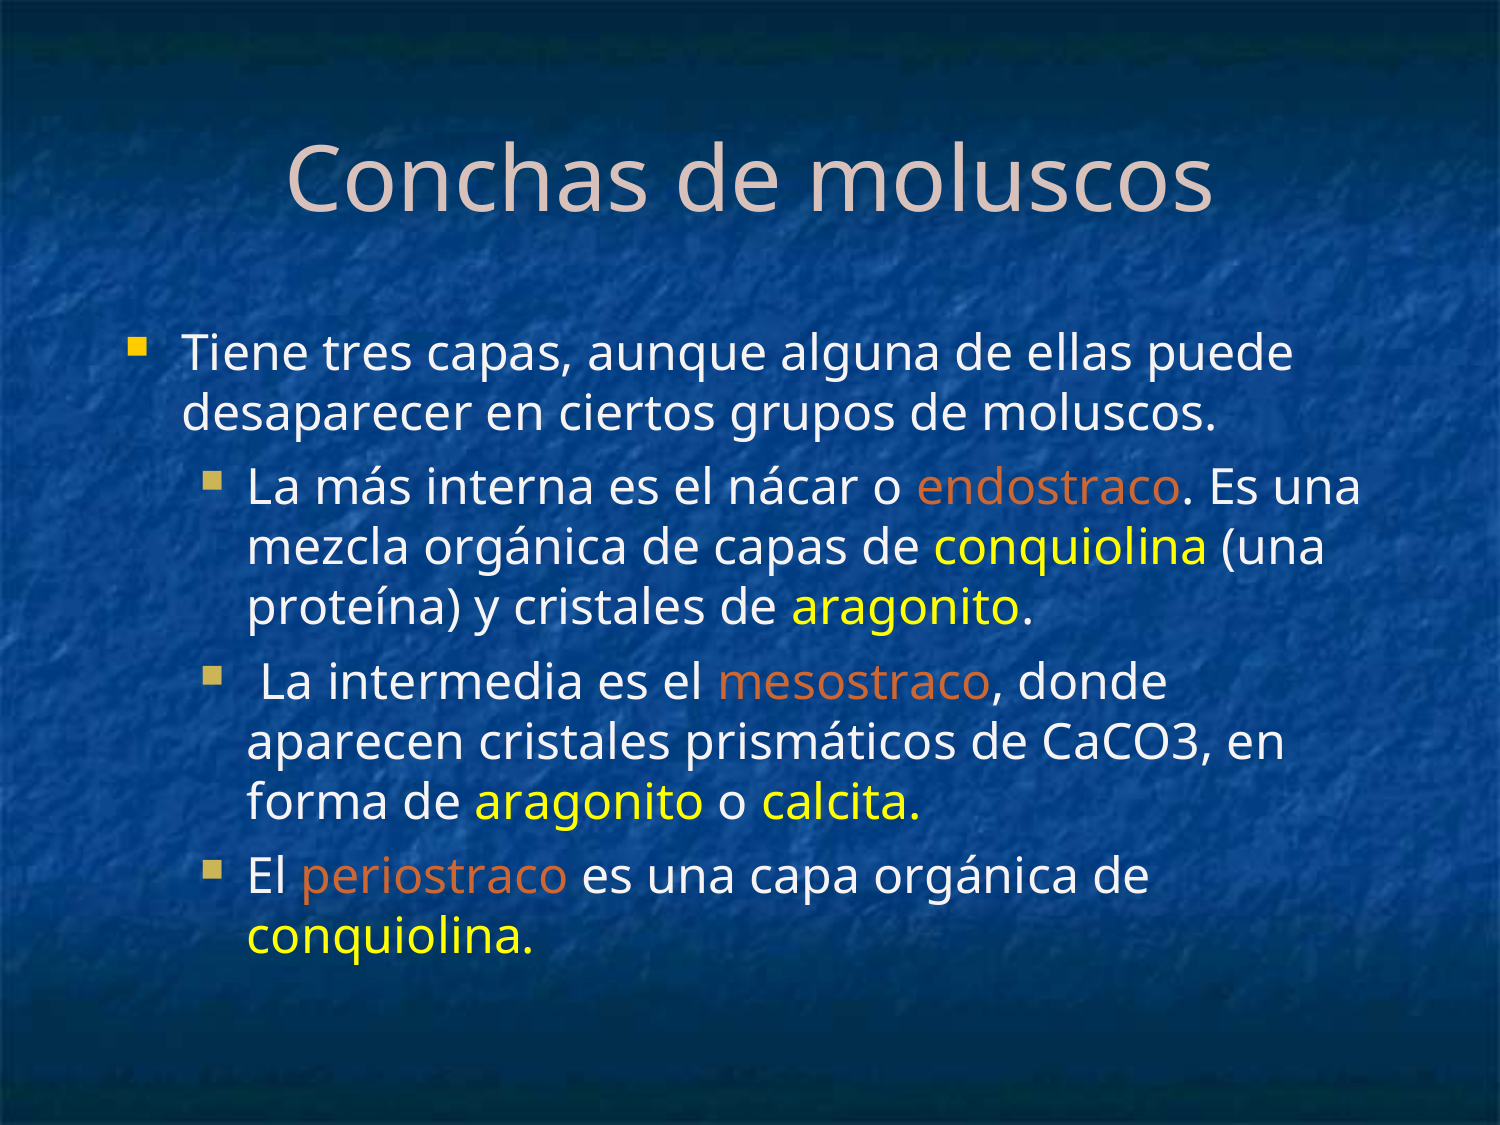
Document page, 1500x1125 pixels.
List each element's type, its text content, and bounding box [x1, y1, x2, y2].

picture [0, 0, 1500, 1125]
list Tiene tres capas, aunque alguna de ellas puede desaparecer en ciertos grupos de moluscos. La más interna es el nácar o endostraco. Es una mezcla orgánica de capas de conquiolina (una proteína) y cristales de aragonito. La intermedia es el mesostraco, donde aparecen cristales prismáticos de CaCO3, en forma de aragonito o calcita. El periostraco es una capa orgánica de conquiolina. [110, 312, 1392, 1022]
title Conchas de moluscos [75, 57, 1426, 293]
